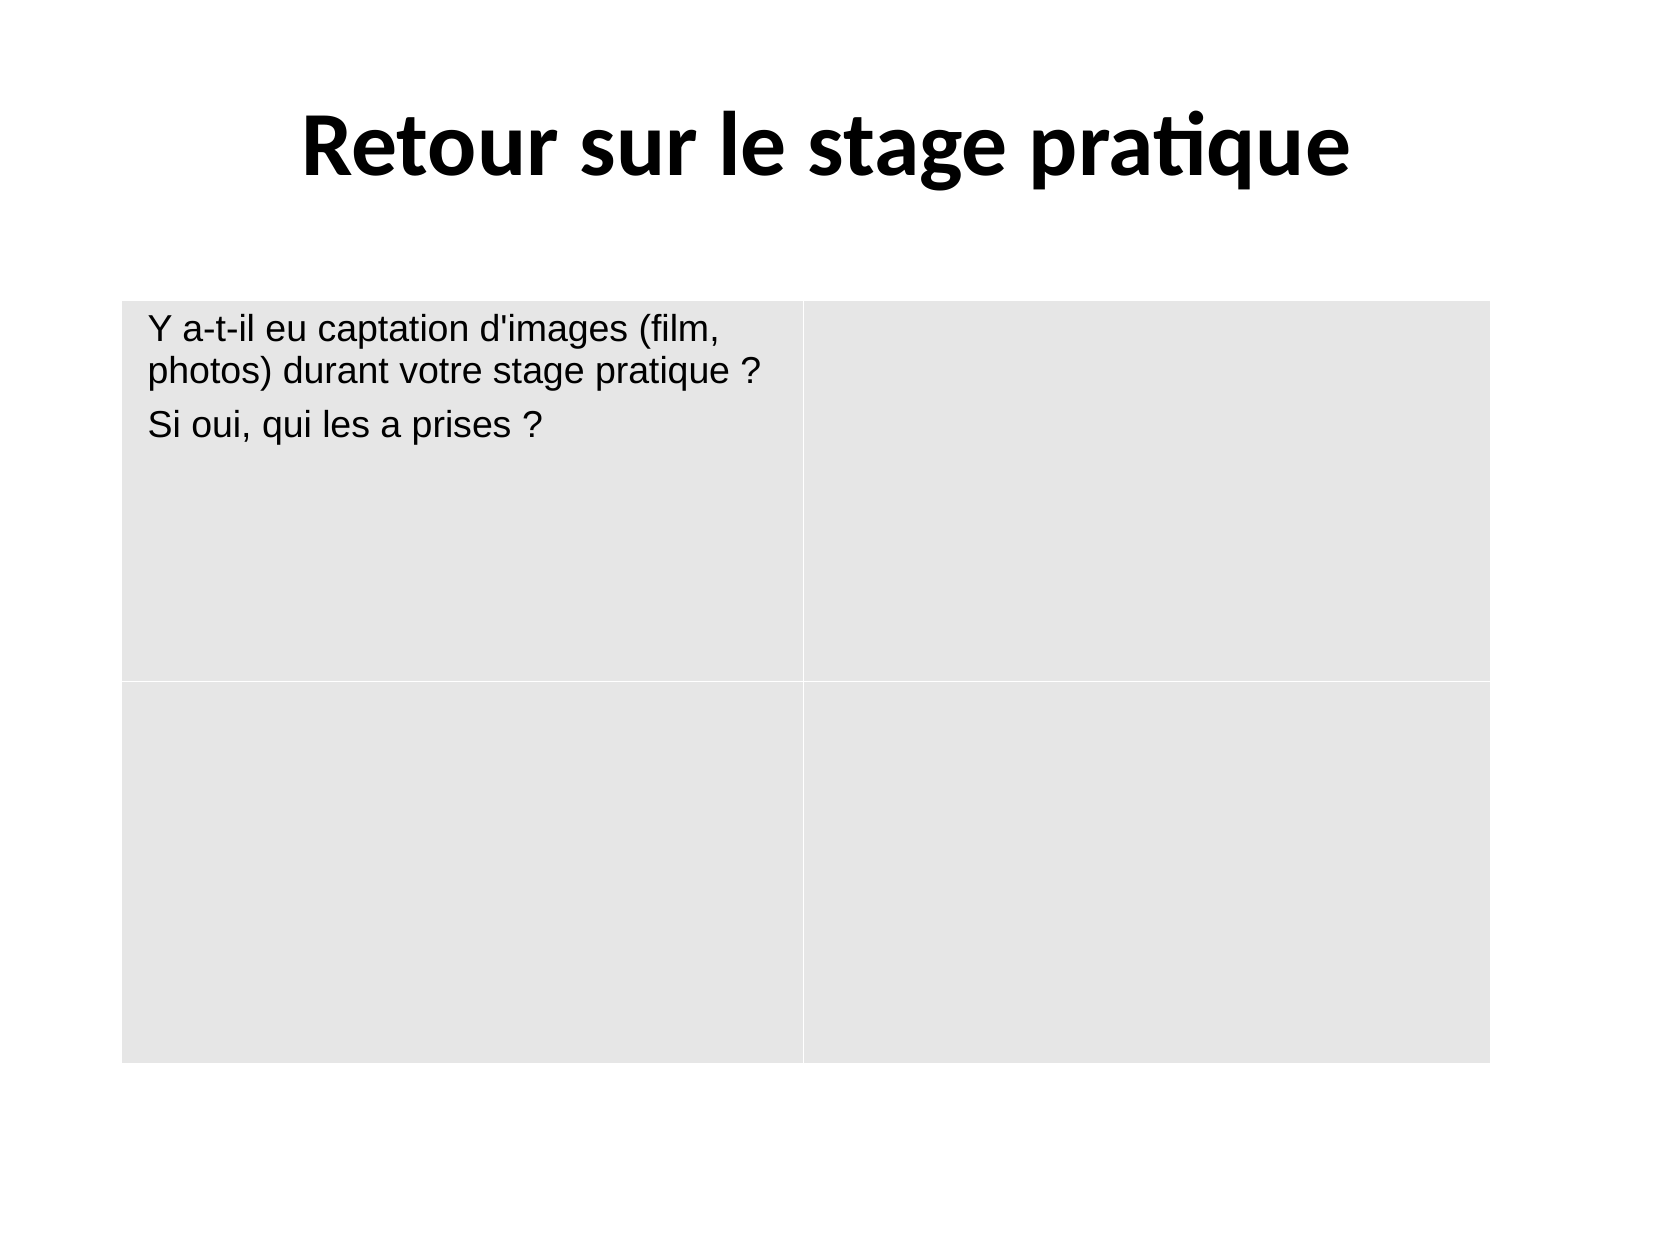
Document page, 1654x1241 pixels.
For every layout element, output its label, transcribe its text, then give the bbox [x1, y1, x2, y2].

title Retour sur le stage pratique [82, 49, 1571, 257]
table_header Y a-t-il eu captation d'images (film, photos) durant votre stage pratique ? Si oui, qui les a prises ? [122, 301, 803, 681]
table_cell [122, 682, 803, 1063]
table_header [804, 301, 1490, 681]
table_cell [804, 682, 1490, 1063]
